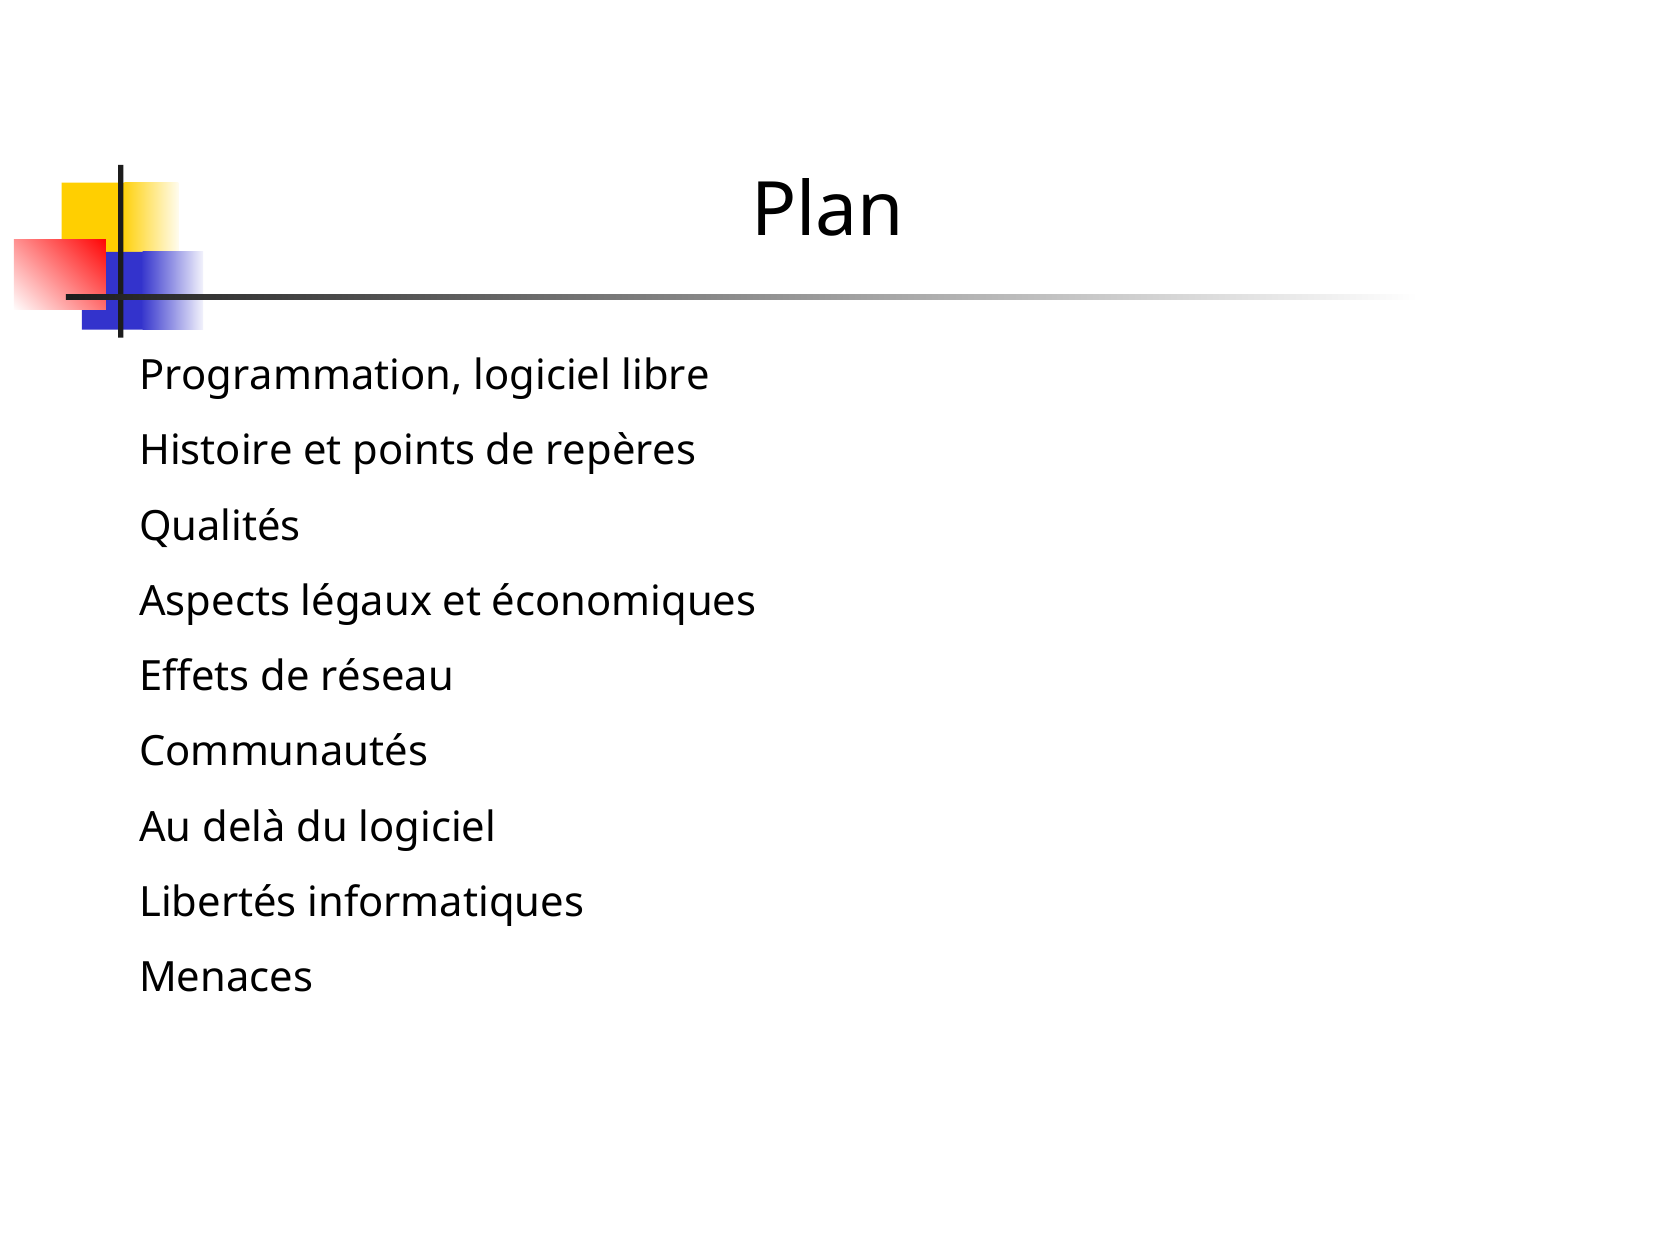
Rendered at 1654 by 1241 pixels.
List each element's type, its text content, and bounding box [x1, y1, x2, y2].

list Programmation, logiciel libre Histoire et points de repères Qualités Aspects légaux et économiques Effets de réseau Communautés Au delà du logiciel Libertés informatiques Menaces [121, 344, 1534, 1127]
title Plan [121, 102, 1534, 311]
